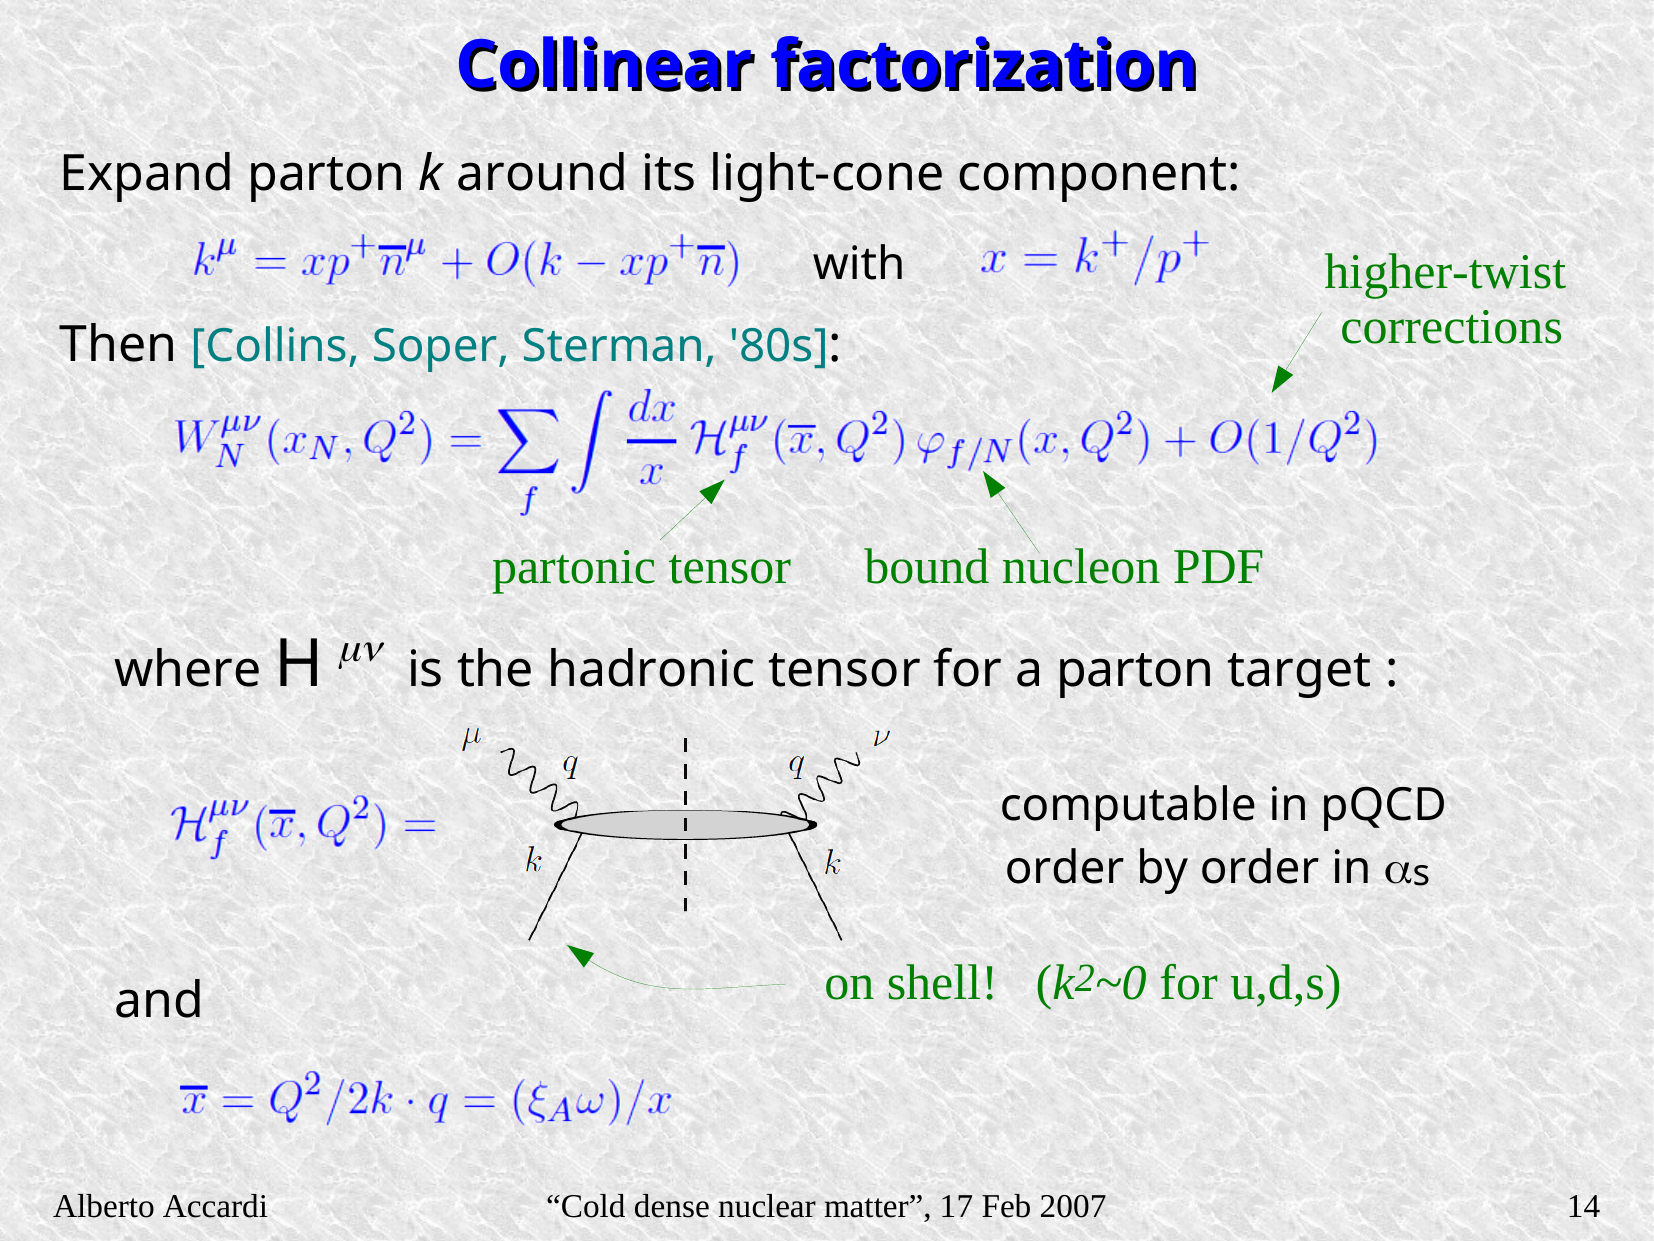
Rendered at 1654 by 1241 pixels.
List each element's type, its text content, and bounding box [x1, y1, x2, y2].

text_box bound nucleon PDF [849, 531, 1280, 607]
text_box partonic tensor [477, 531, 807, 607]
text_box where H mn is the hadronic tensor for a parton target : [99, 607, 1321, 705]
text_box Expand parton k around its light-cone component: [44, 129, 1634, 206]
text_box Collinear factorization [29, 5, 1625, 133]
text_box with [798, 222, 917, 293]
text_box Then [Collins, Soper, Sterman, '80s]: [44, 300, 1309, 376]
text_box computable in pQCD order by order in as [984, 764, 1433, 906]
text_box and [99, 956, 212, 1032]
text_box on shell! (k2~0 for u,d,s) [809, 947, 1357, 1024]
text_box Then [Collins, Soper, Sterman, '80s]: [1287, 300, 1634, 376]
text_box higher-twist corrections [1309, 236, 1595, 373]
picture [0, 0, 1654, 1241]
